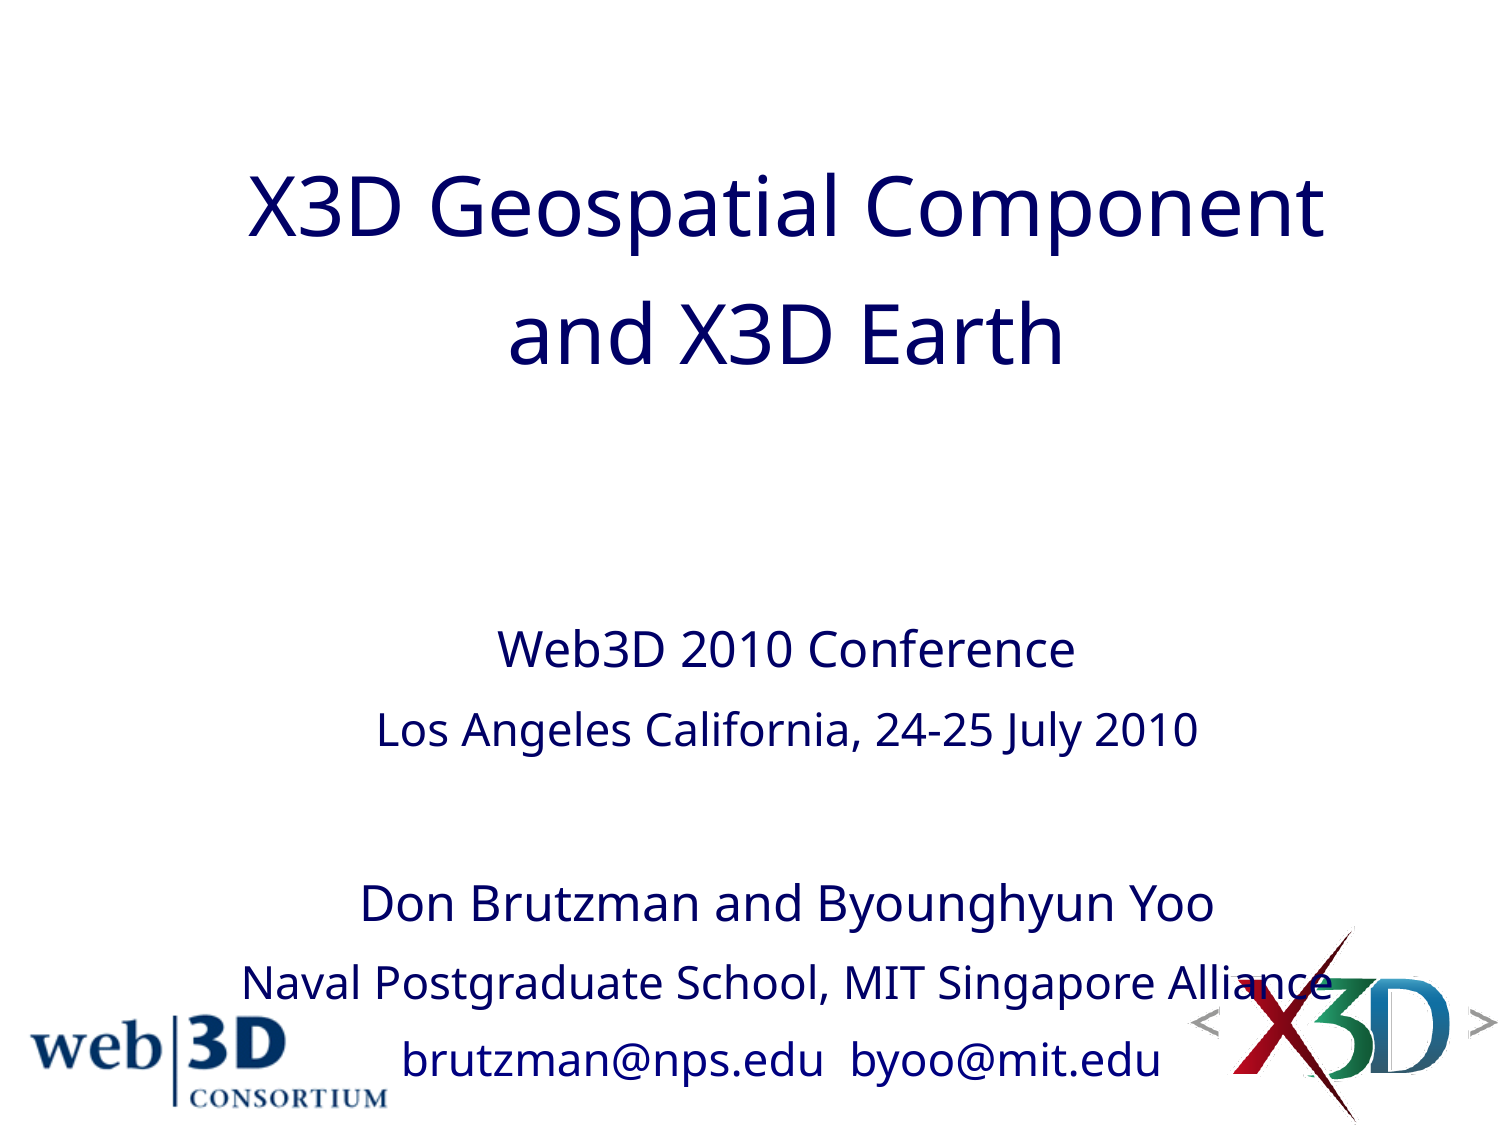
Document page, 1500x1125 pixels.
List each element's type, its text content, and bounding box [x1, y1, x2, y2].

picture [1187, 926, 1500, 1125]
picture [408, 1055, 413, 1073]
picture [12, 998, 413, 1118]
subtitle X3D Geospatial Component and X3D Earth Web3D 2010 Conference Los Angeles California, 24-25 July 2010 Don Brutzman and Byounghyun Yoo Naval Postgraduate School, MIT Singapore Alliance brutzman@nps.edu byoo@mit.edu [112, 194, 1388, 1044]
picture [408, 1044, 413, 1054]
